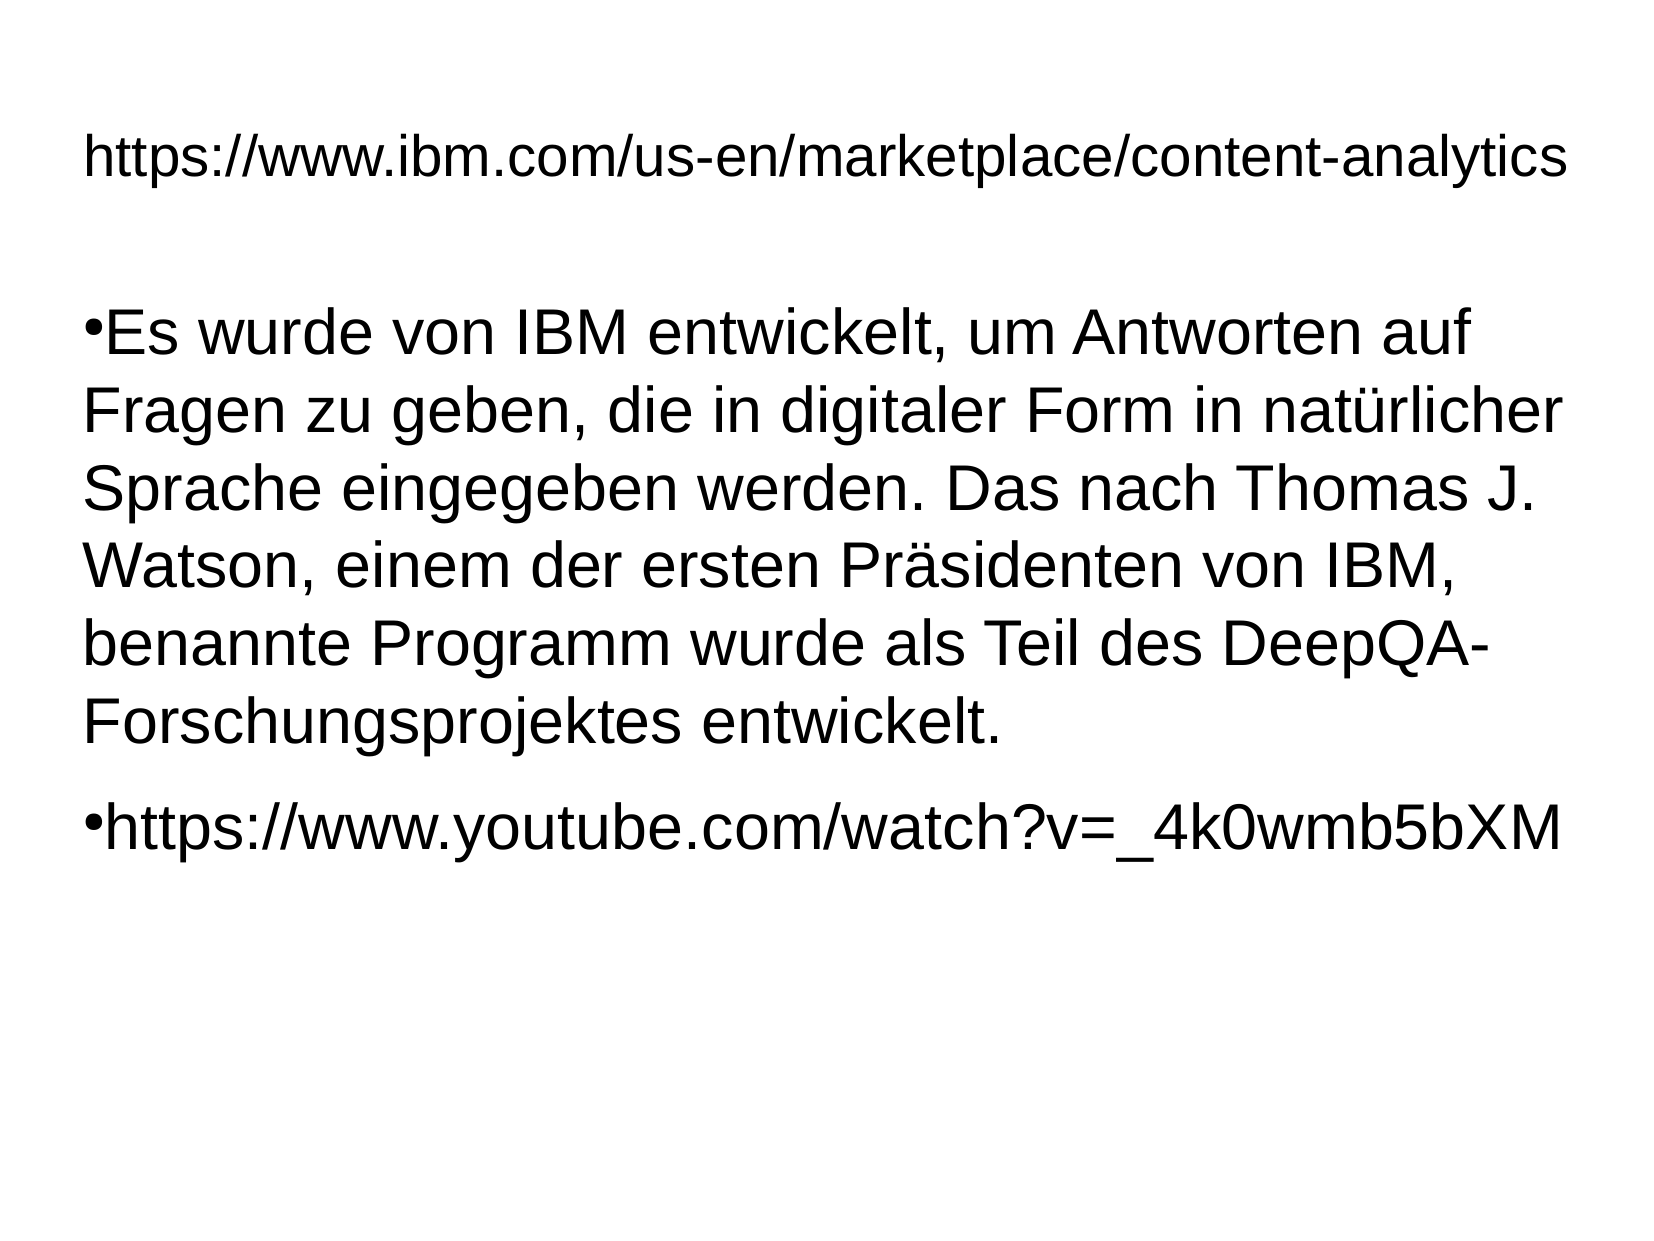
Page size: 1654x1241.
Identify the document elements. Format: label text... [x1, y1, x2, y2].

list Es wurde von IBM entwickelt, um Antworten auf Fragen zu geben, die in digitaler Form in natürlicher Sprache eingegeben werden. Das nach Thomas J. Watson, einem der ersten Präsidenten von IBM, benannte Programm wurde als Teil des DeepQA-Forschungsprojektes entwickelt. https://www.youtube.com/watch?v=_4k0wmb5bXM [82, 290, 1571, 1010]
title https://www.ibm.com/us-en/marketplace/content-analytics [82, 49, 1571, 257]
